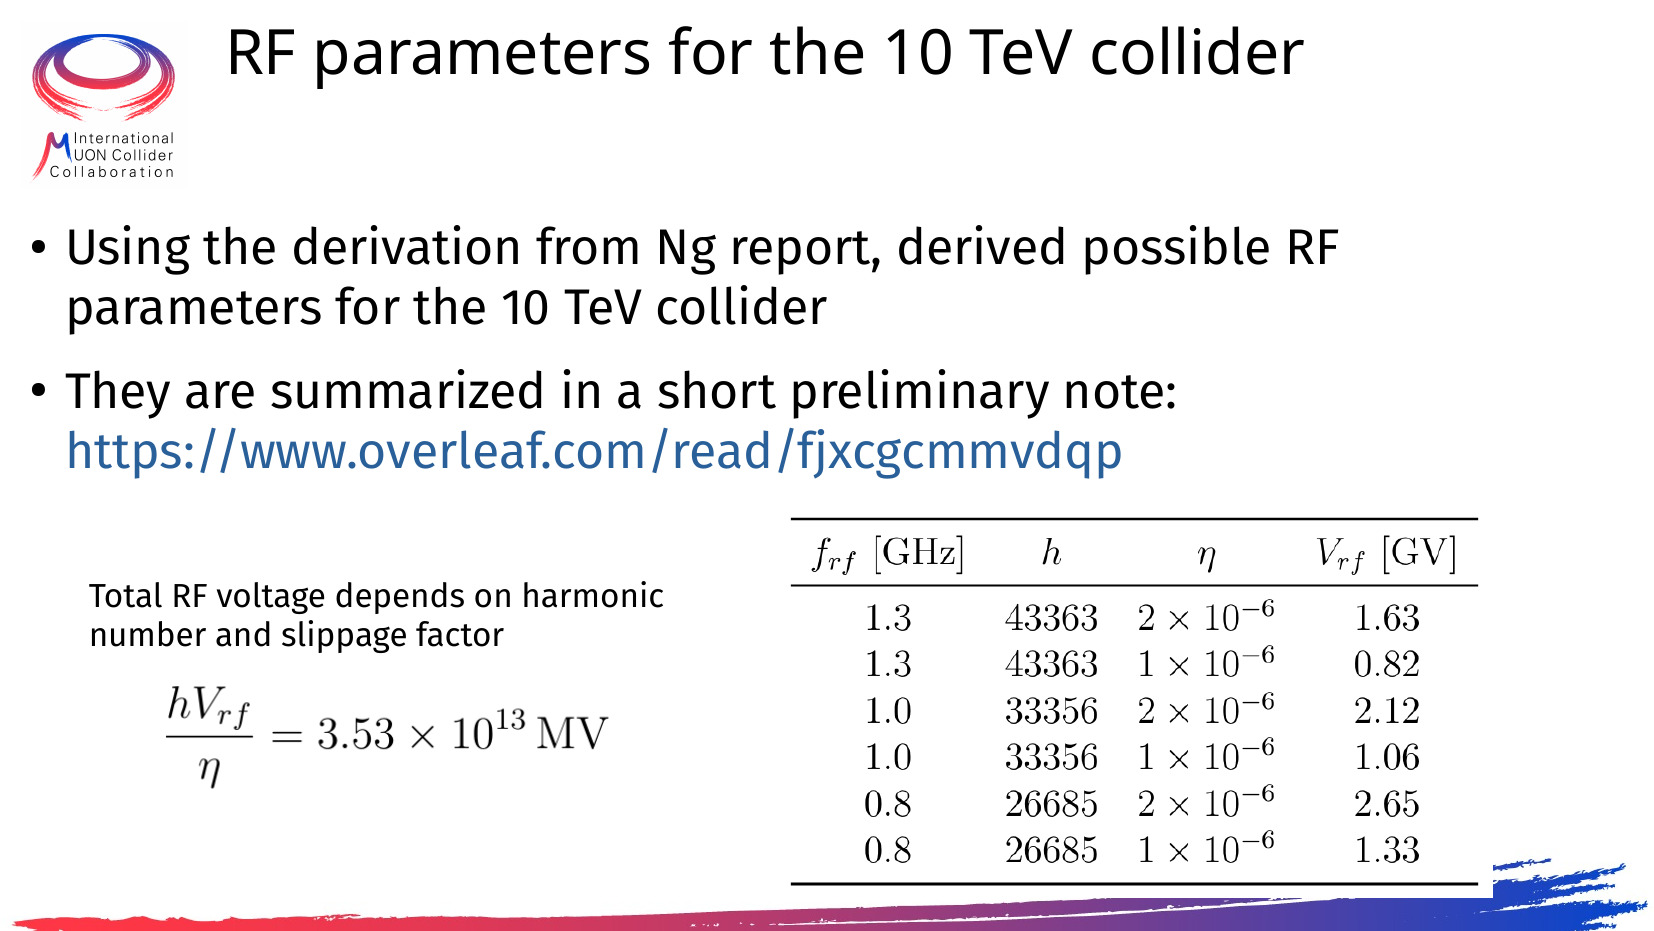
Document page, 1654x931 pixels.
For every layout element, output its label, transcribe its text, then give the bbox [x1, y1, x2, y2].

picture [159, 674, 613, 799]
picture [21, 21, 188, 189]
title RF parameters for the 10 TeV collider [225, 7, 1571, 217]
list Using the derivation from Ng report, derived possible RF parameters for the 10 TeV collider They are summarized in a short preliminary note: https://www.overleaf.com/read/fjxcgcmmvdqp [0, 217, 1580, 513]
text_box Total RF voltage depends on harmonic number and slippage factor [74, 568, 705, 674]
picture [0, 507, 1654, 931]
